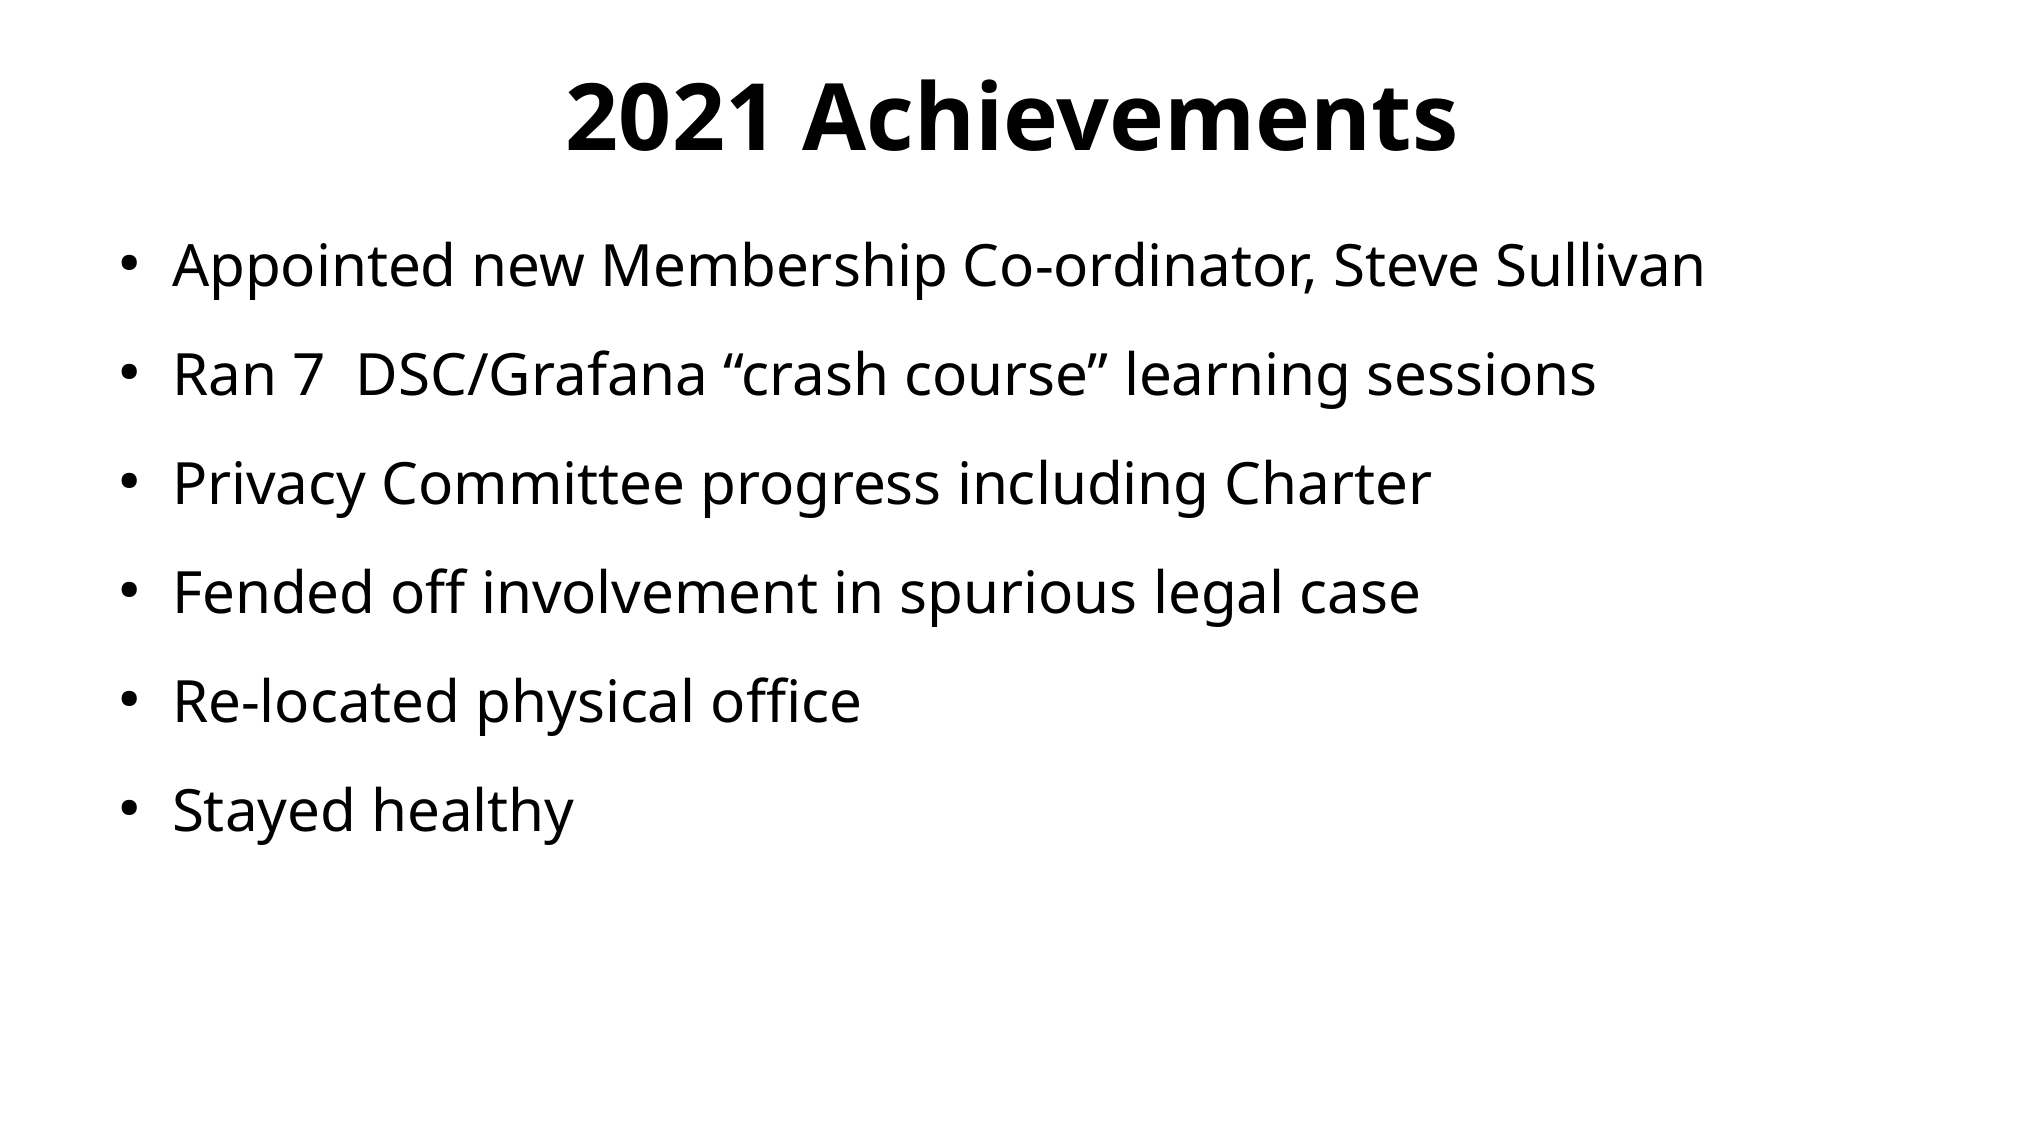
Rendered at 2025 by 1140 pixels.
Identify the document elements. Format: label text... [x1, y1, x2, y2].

title 2021 Achievements [101, 45, 1924, 183]
list Appointed new Membership Co-ordinator, Steve Sullivan Ran 7 DSC/Grafana “crash course” learning sessions Privacy Committee progress including Charter Fended off involvement in spurious legal case Re-located physical office Stayed healthy [101, 224, 1924, 886]
